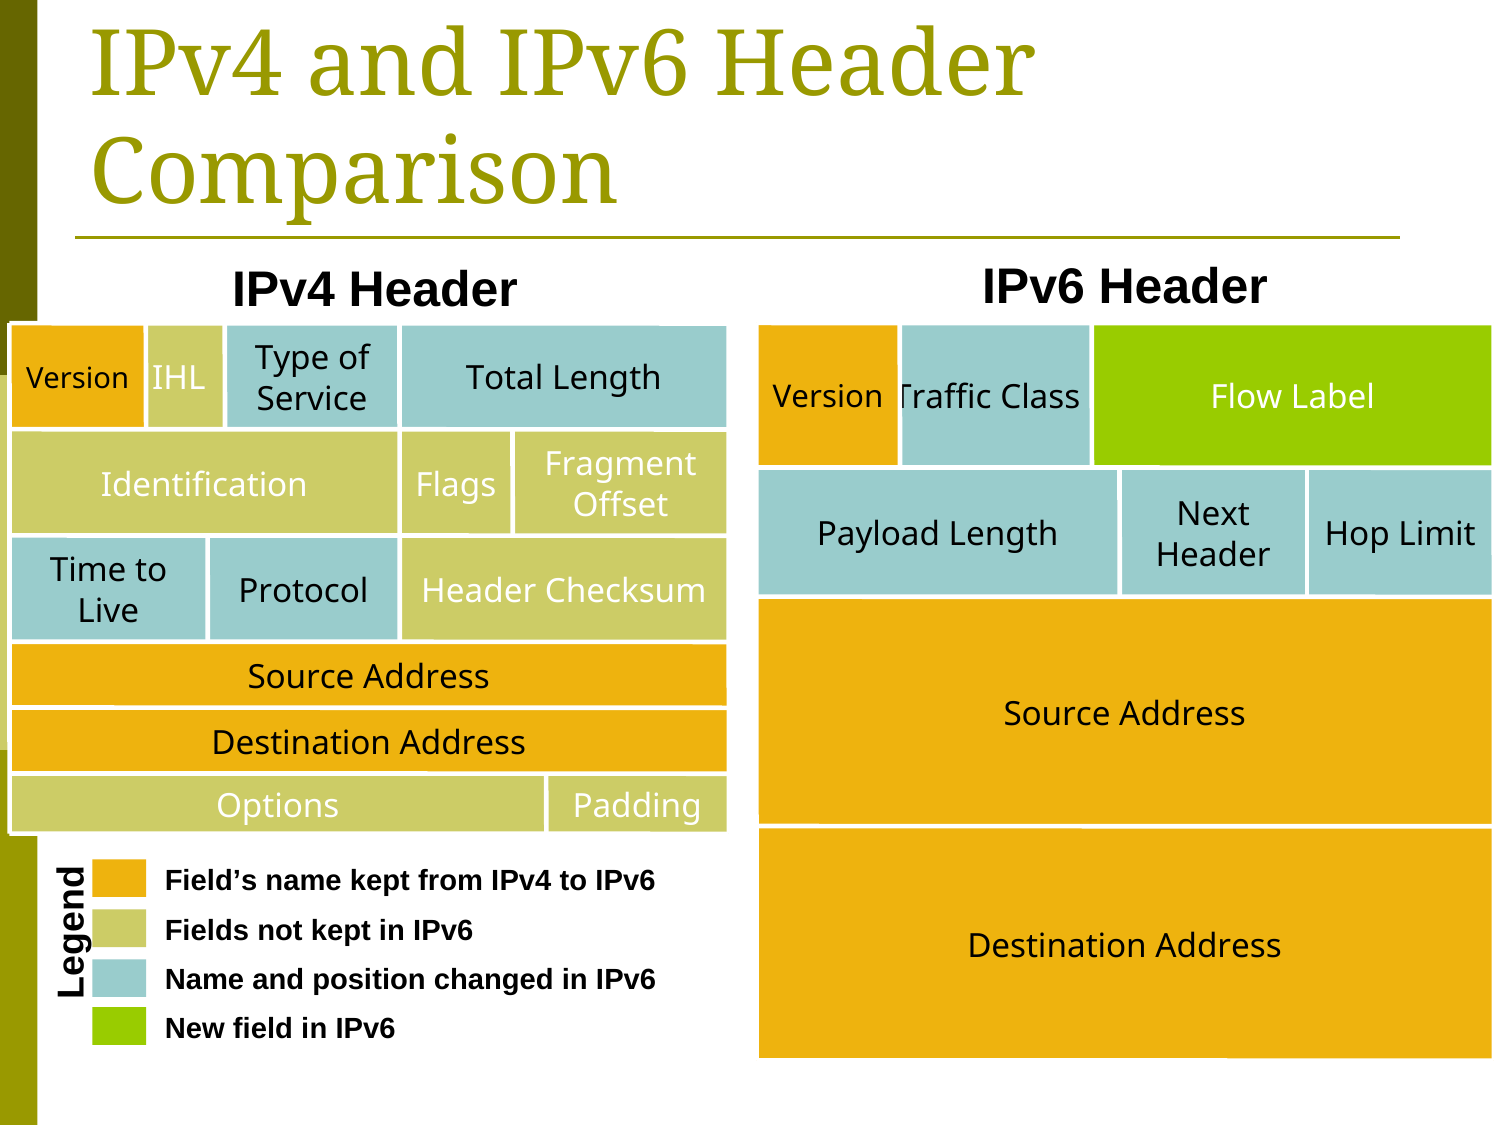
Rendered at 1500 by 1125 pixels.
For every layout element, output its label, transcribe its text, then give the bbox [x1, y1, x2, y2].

text_box Fragment Offset [515, 432, 726, 533]
text_box Flags [402, 432, 510, 533]
text_box [92, 1007, 147, 1045]
text_box Destination Address [759, 829, 1491, 1058]
text_box Padding [549, 776, 726, 831]
text_box Type of Service [228, 326, 397, 426]
text_box IPv4 Header [0, 252, 751, 324]
text_box Version [759, 326, 897, 465]
text_box Time to Live [12, 538, 205, 639]
text_box Source Address [12, 645, 726, 705]
title IPv4 and IPv6 Header Comparison [75, 3, 1426, 233]
text_box [92, 959, 147, 997]
text_box [92, 859, 147, 897]
text_box Protocol [210, 538, 397, 639]
text_box Flow Label [1095, 326, 1491, 465]
text_box Payload Length [759, 470, 1117, 594]
text_box Hop Limit [1309, 470, 1491, 594]
text_box Destination Address [12, 710, 726, 771]
text_box Traffic Class [903, 326, 1089, 465]
text_box Total Length [402, 326, 726, 427]
text_box IHL [149, 326, 222, 426]
text_box Field’s name kept from IPv4 to IPv6 Fields not kept in IPv6 Name and position changed in IPv6 New field in IPv6 [129, 854, 693, 1052]
text_box Header Checksum [403, 538, 726, 639]
text_box IPv6 Header [750, 249, 1500, 322]
text_box Next Header [1122, 470, 1305, 594]
text_box Source Address [759, 599, 1491, 823]
text_box Legend [39, 836, 99, 1036]
text_box Identification [12, 432, 397, 533]
text_box Version [12, 326, 143, 426]
text_box [92, 909, 147, 948]
text_box Options [12, 776, 544, 831]
